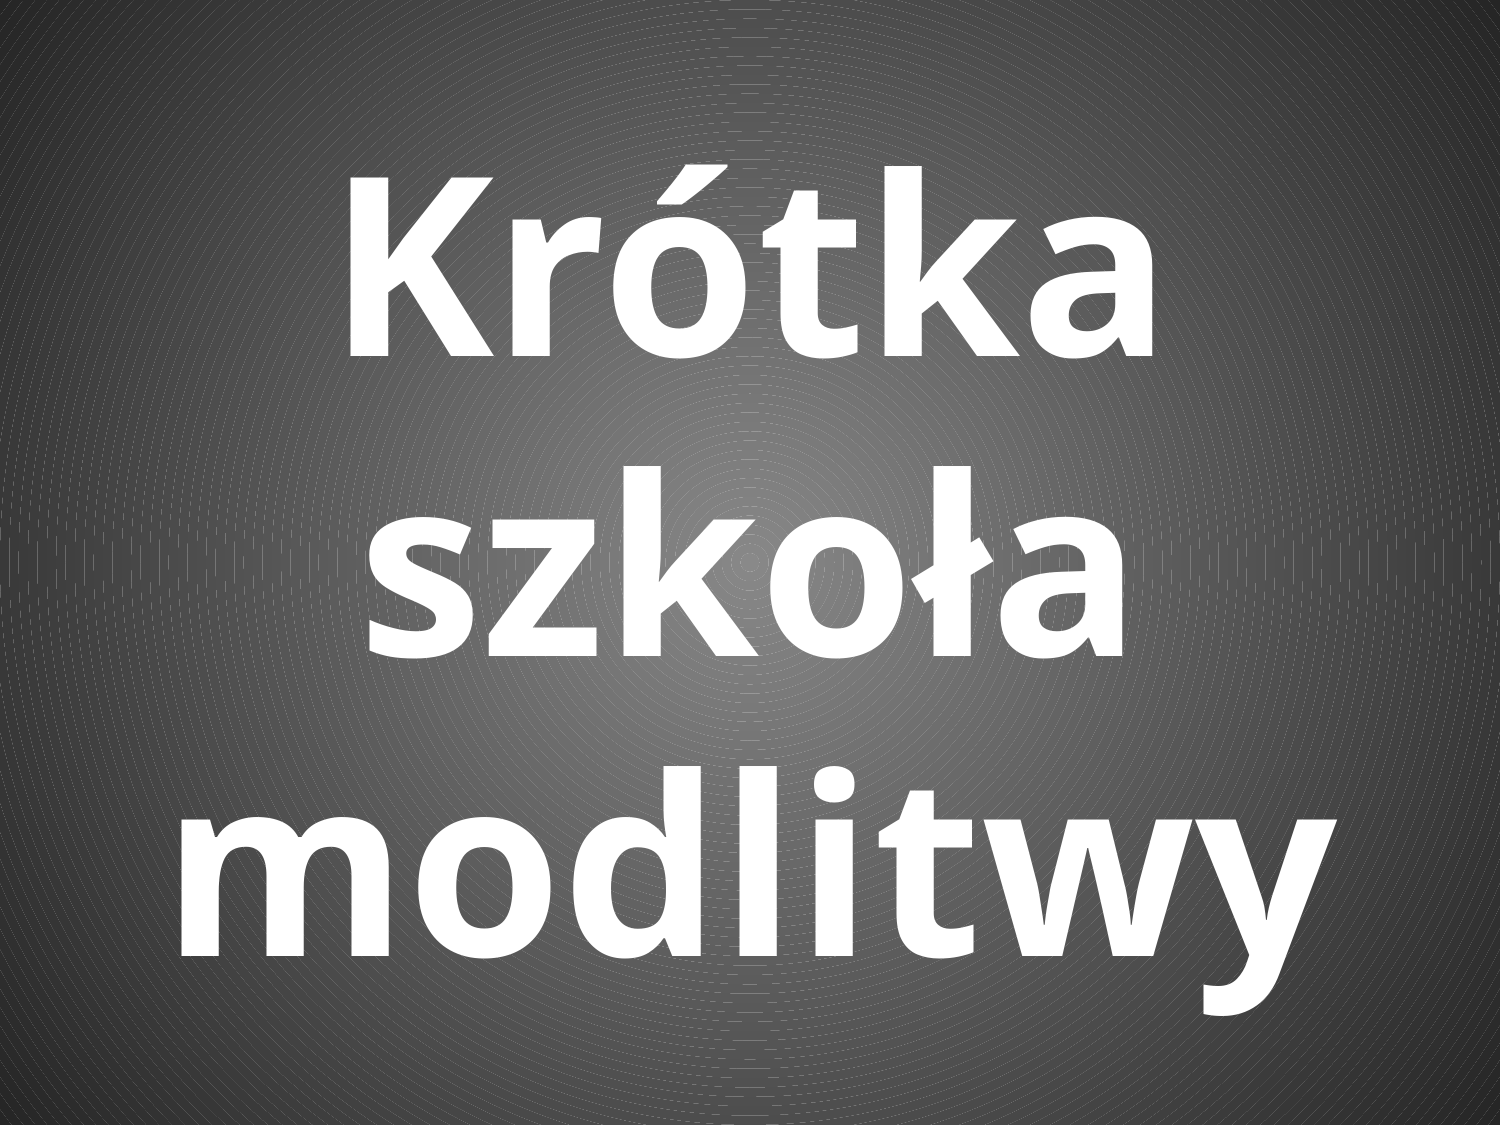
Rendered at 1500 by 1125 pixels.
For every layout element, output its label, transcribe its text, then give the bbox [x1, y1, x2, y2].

title Krótka szkoła modlitwy [112, 90, 1388, 1024]
